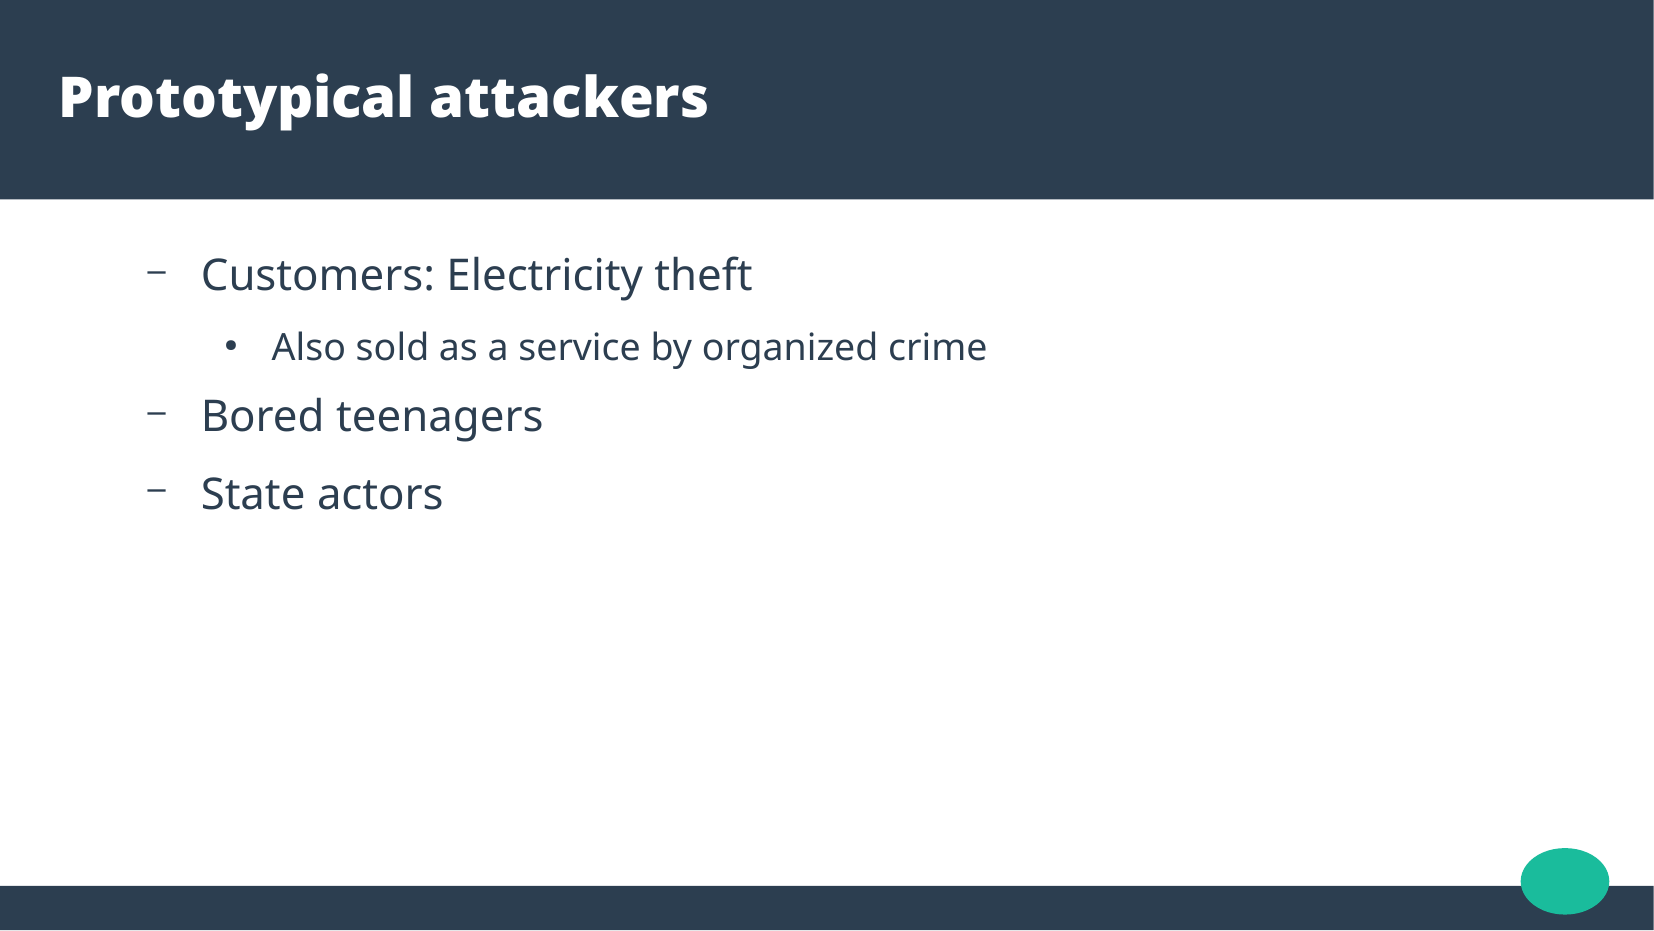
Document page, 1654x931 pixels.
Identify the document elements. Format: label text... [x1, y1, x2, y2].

title Prototypical attackers [59, 37, 1595, 155]
list Customers: Electricity theft Also sold as a service by organized crime Bored teenagers State actors [59, 243, 1595, 864]
